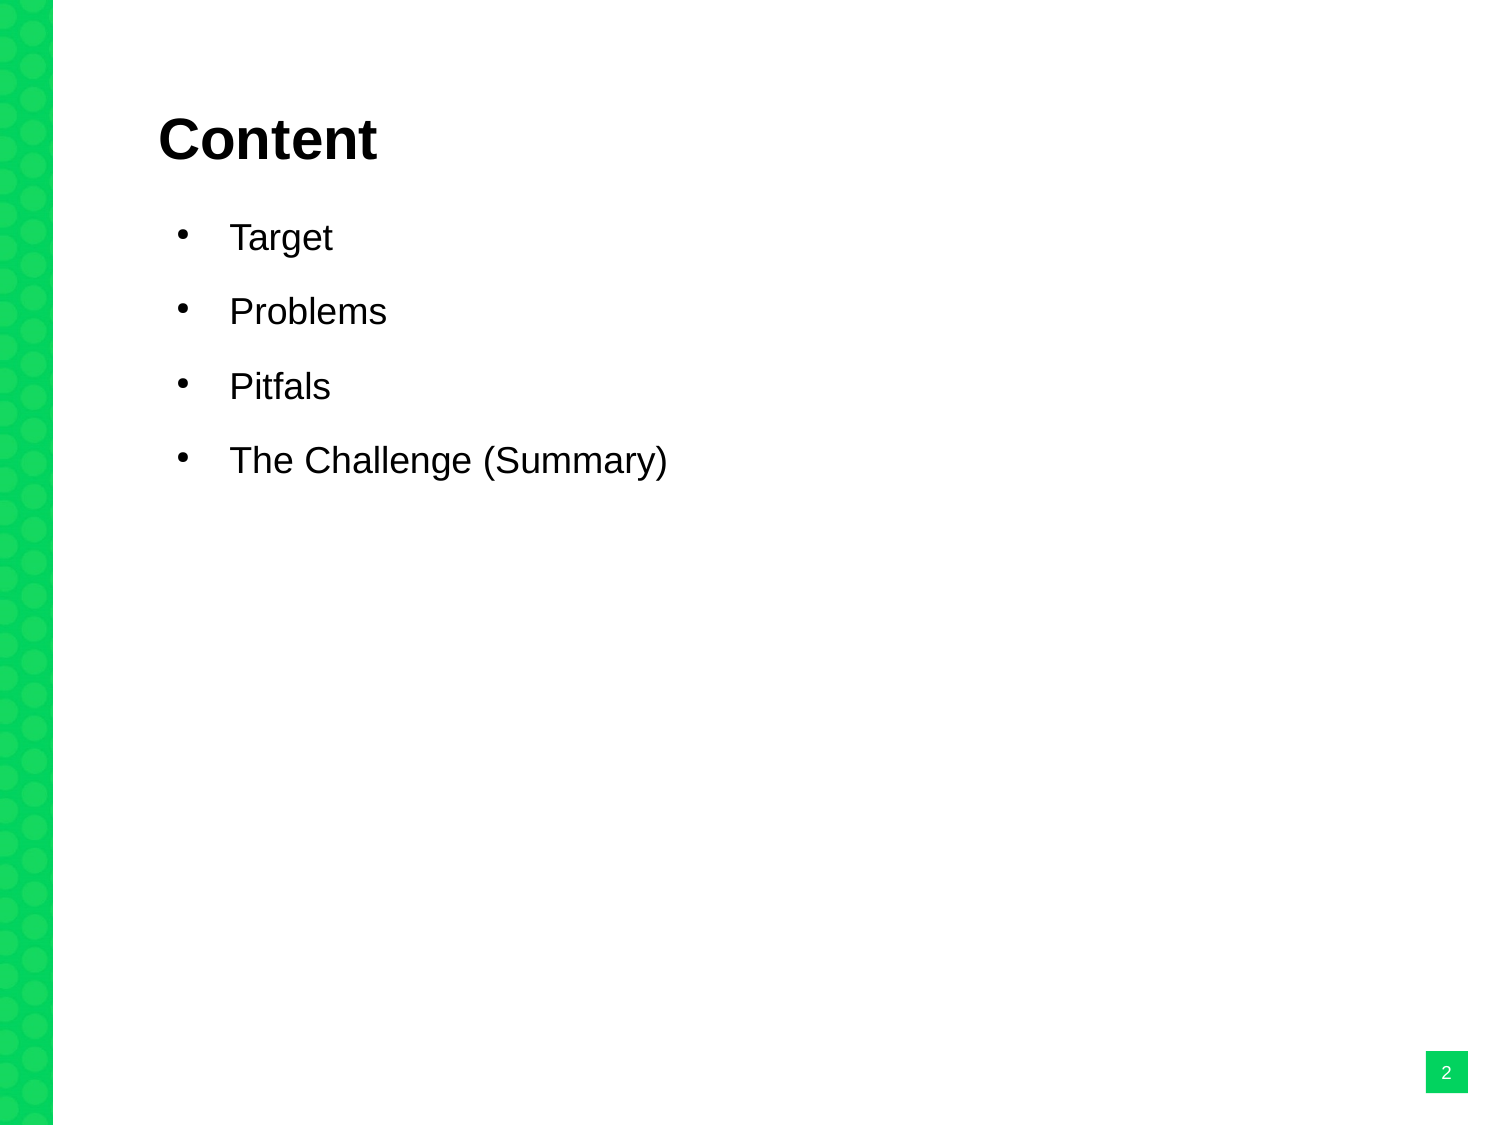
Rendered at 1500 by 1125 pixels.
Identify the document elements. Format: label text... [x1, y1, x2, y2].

picture [0, 0, 53, 1125]
title Content [143, 94, 1397, 180]
text_box <number> [1425, 1051, 1468, 1094]
list Target Problems Pitfals The Challenge (Summary) [143, 205, 1397, 1021]
